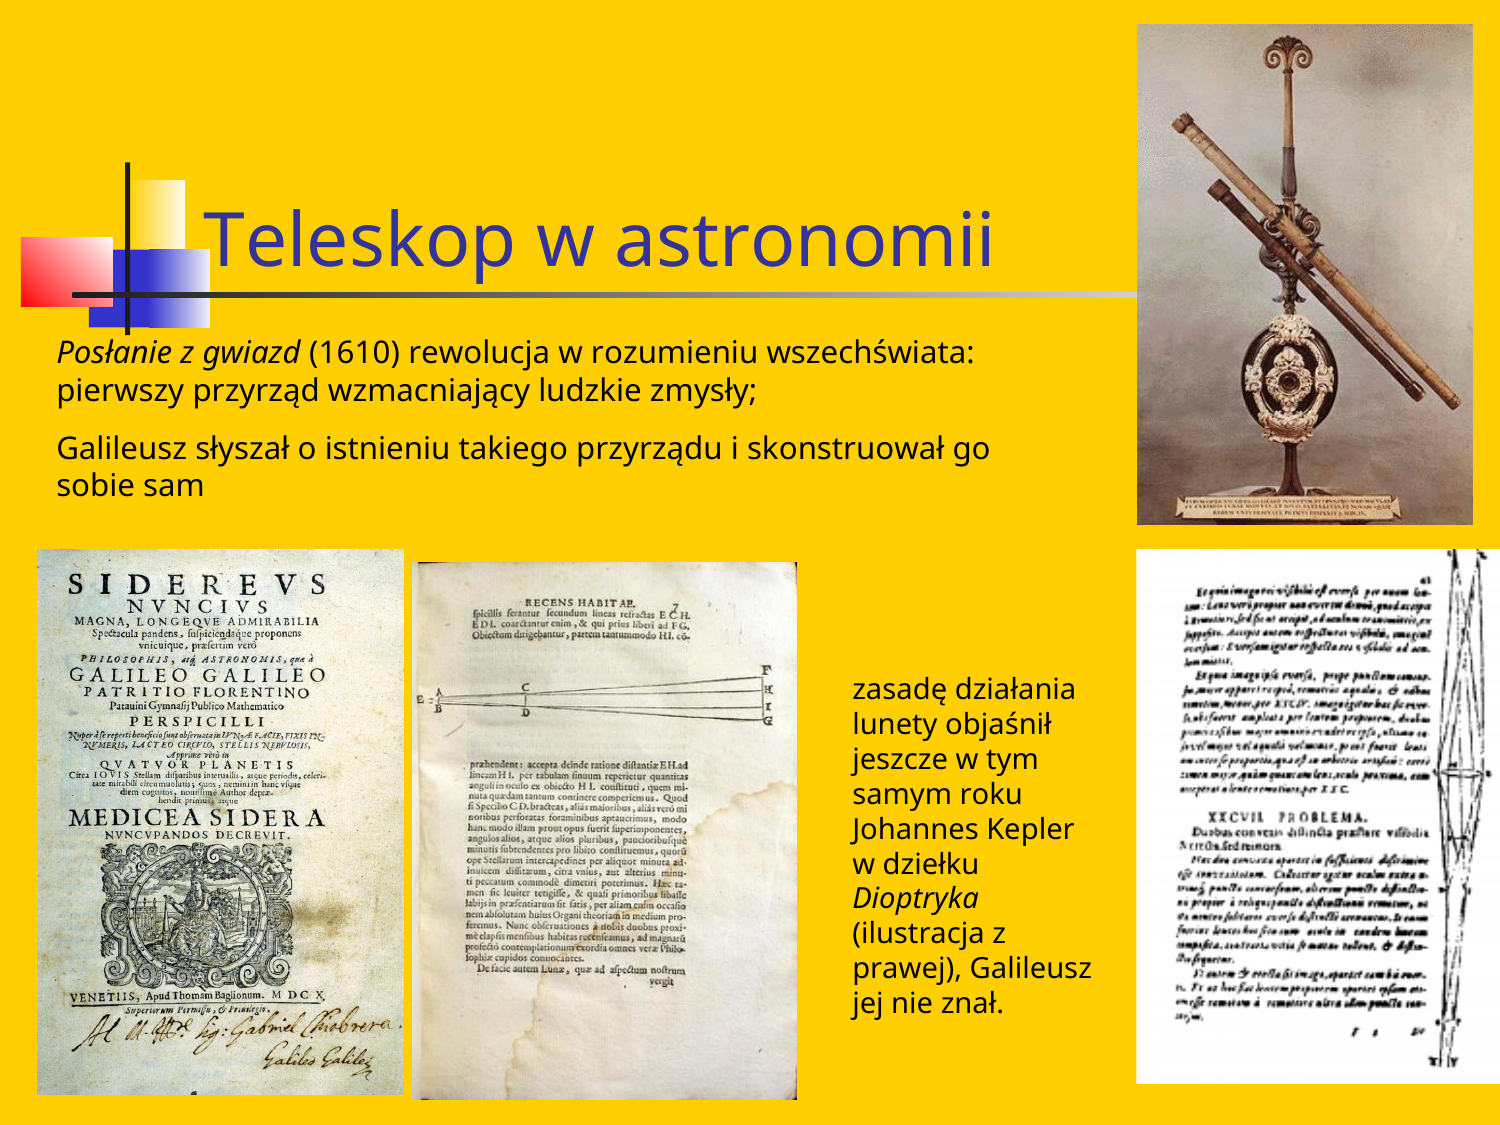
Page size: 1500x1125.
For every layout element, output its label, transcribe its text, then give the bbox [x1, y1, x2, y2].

picture [37, 549, 404, 1095]
title Teleskop w astronomii [188, 101, 1137, 289]
picture [412, 562, 797, 1101]
picture [1137, 24, 1473, 526]
picture [1136, 549, 1500, 1084]
text_box Posłanie z gwiazd (1610) rewolucja w rozumieniu wszechświata: pierwszy przyrząd wzmacniający ludzkie zmysły; Galileusz słyszał o istnieniu takiego przyrządu i skonstruował go sobie sam [41, 324, 1034, 511]
text_box zasadę działania lunety objaśnił jeszcze w tym samym roku Johannes Kepler w dziełku Dioptryka (ilustracja z prawej), Galileusz jej nie znał. [837, 662, 1113, 1028]
